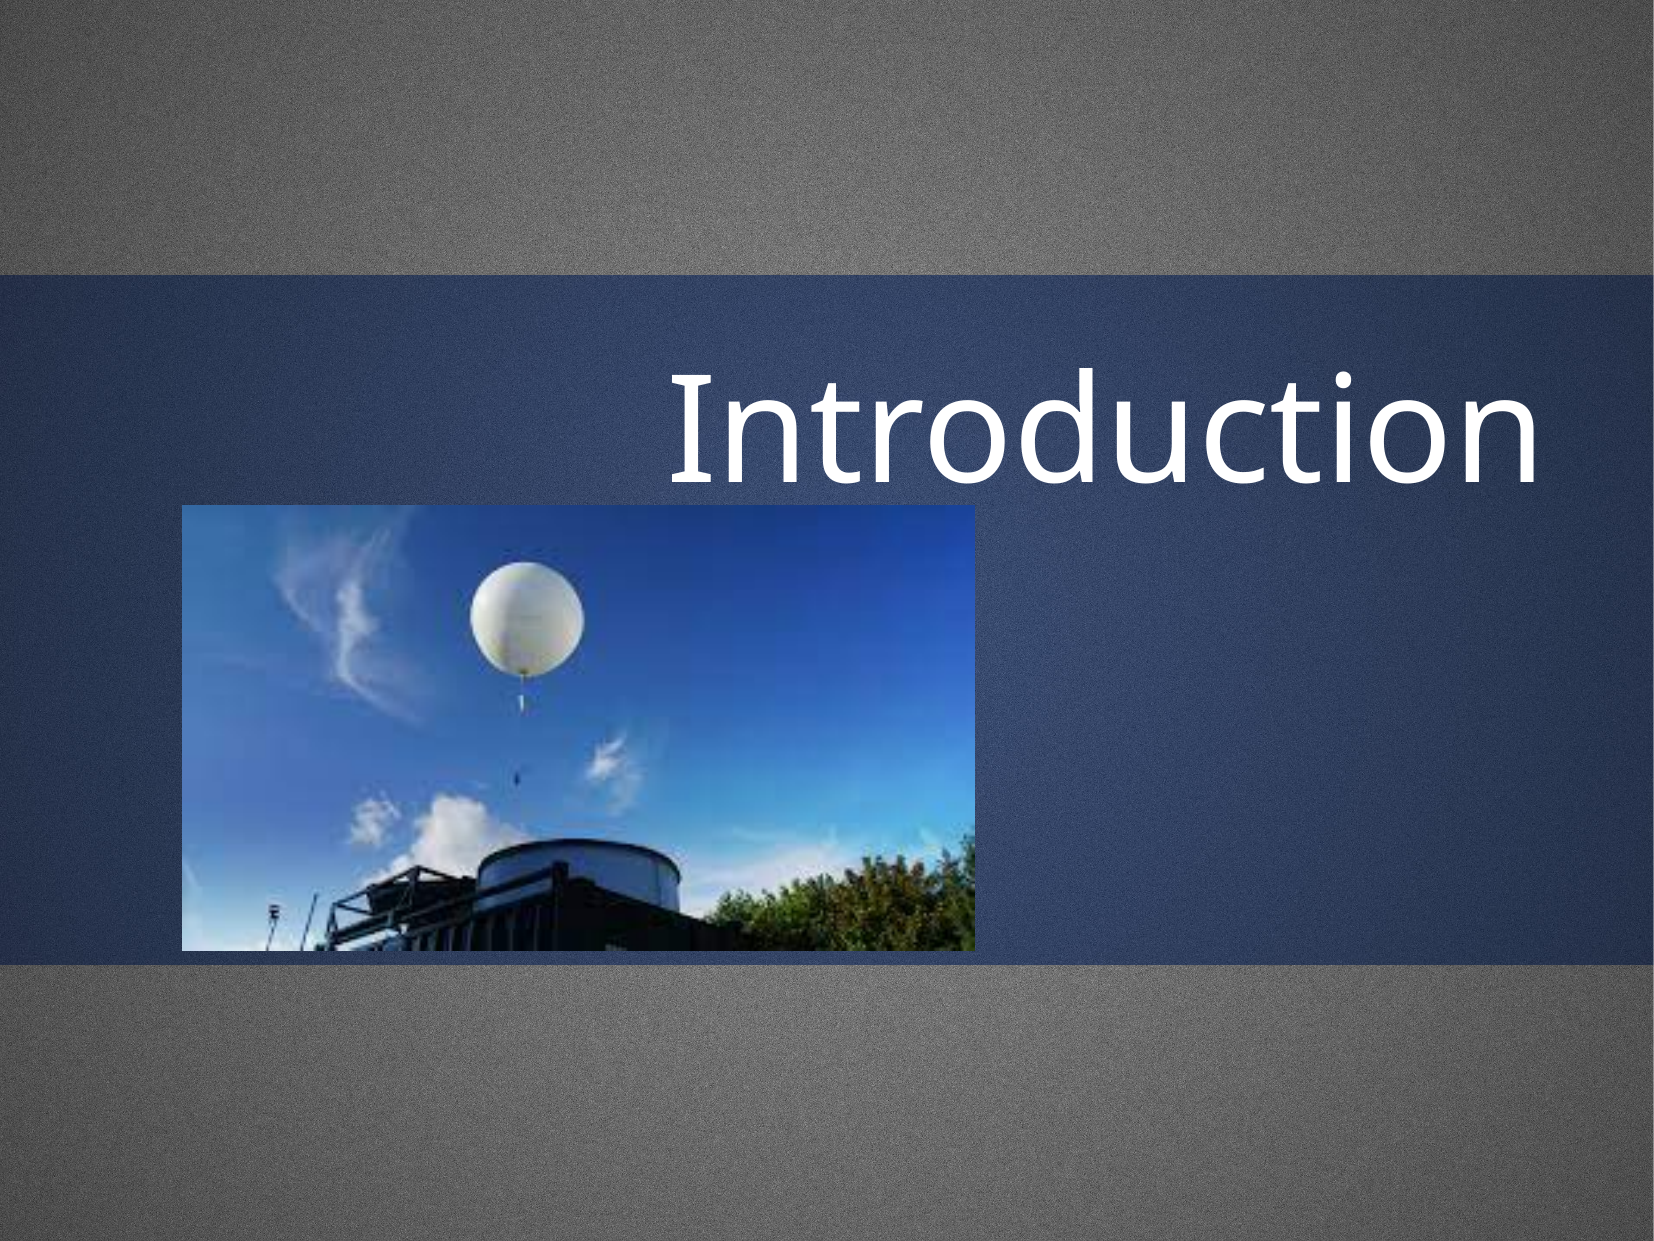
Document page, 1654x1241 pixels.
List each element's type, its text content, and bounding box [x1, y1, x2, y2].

text_box Introduction [447, 315, 1562, 654]
picture [0, 0, 1654, 1241]
